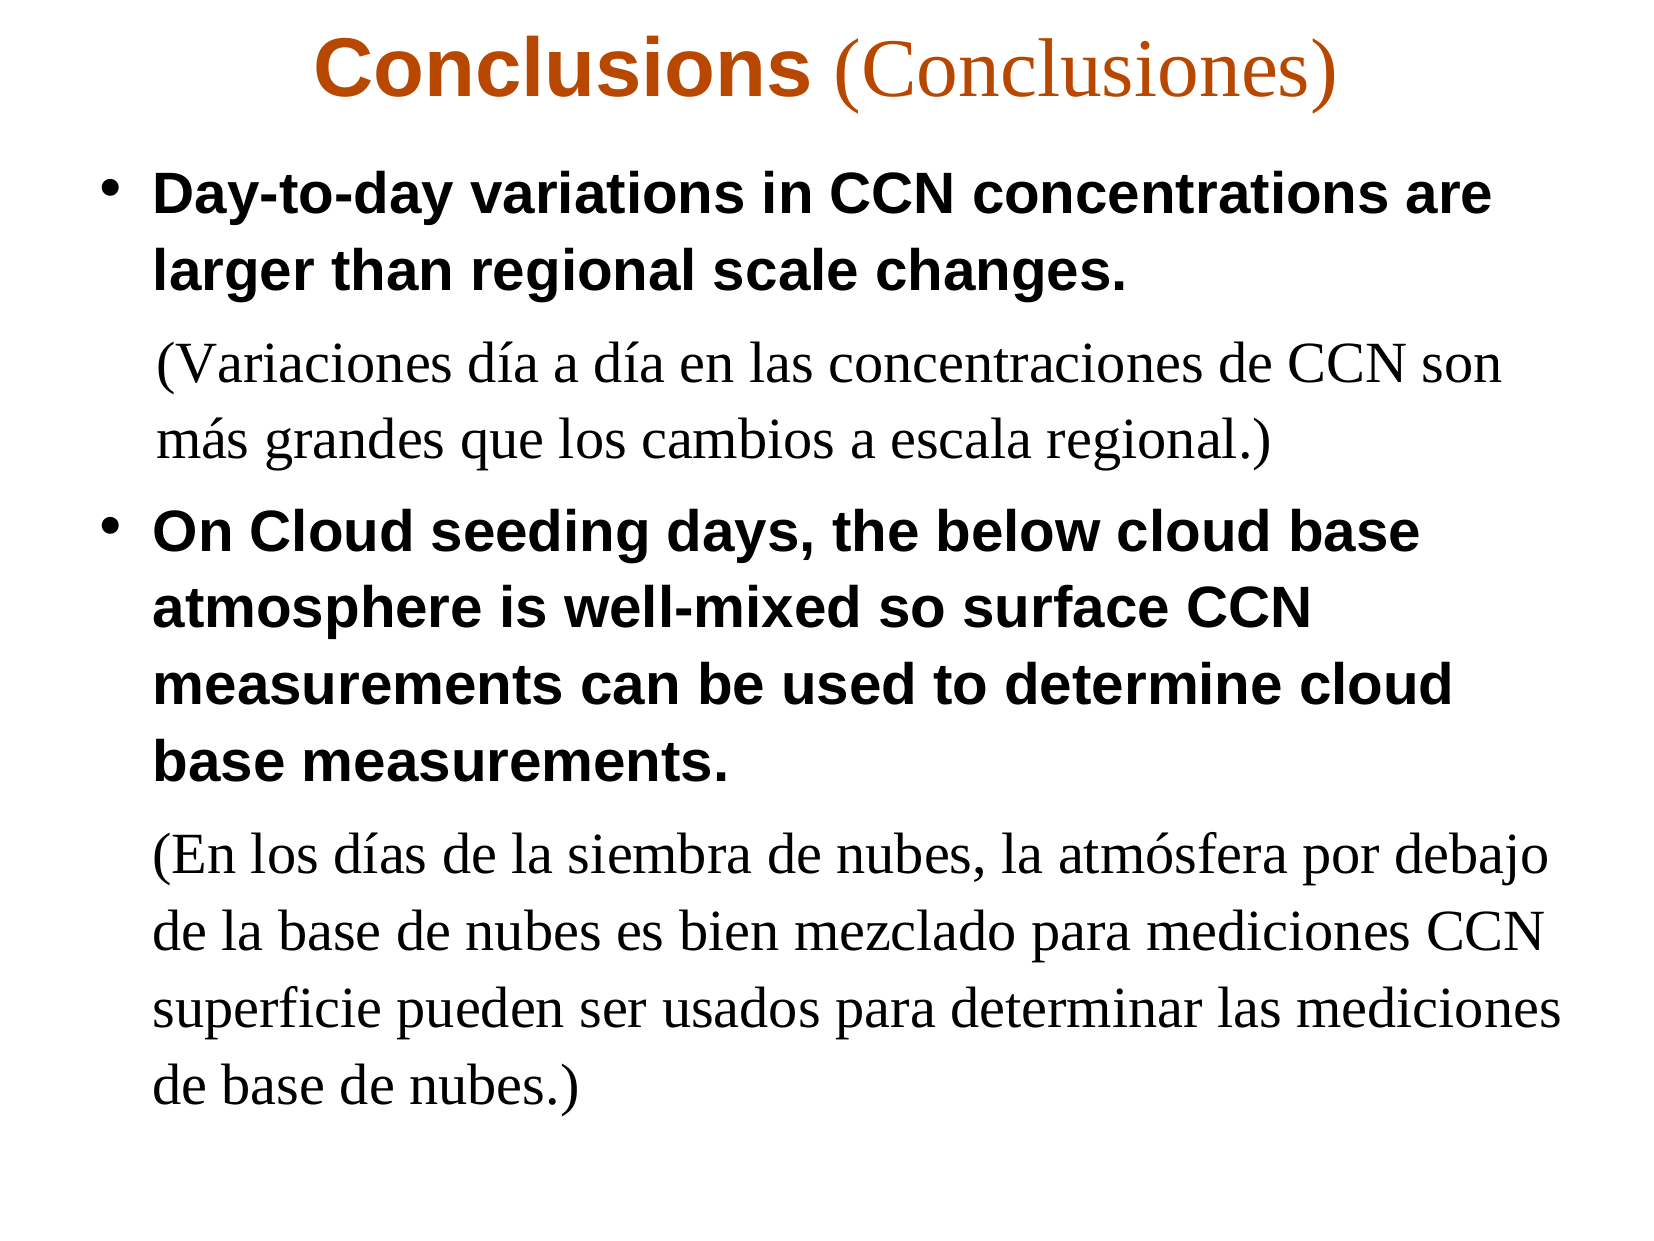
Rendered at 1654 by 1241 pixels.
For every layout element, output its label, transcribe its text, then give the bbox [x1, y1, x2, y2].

text_box Conclusions (Conclusiones) [0, 19, 1653, 118]
text_box Day-to-day variations in CCN concentrations are larger than regional scale changes. (Variaciones día a día en las concentraciones de CCN son más grandes que los cambios a escala regional.) On Cloud seeding days, the below cloud base atmosphere is well-mixed so surface CCN measurements can be used to determine cloud base measurements. (En los días de la siembra de nubes, la atmósfera por debajo de la base de nubes es bien mezclado para mediciones CCN superficie pueden ser usados ​​para determinar las mediciones de base de nubes.) [58, 147, 1573, 1219]
